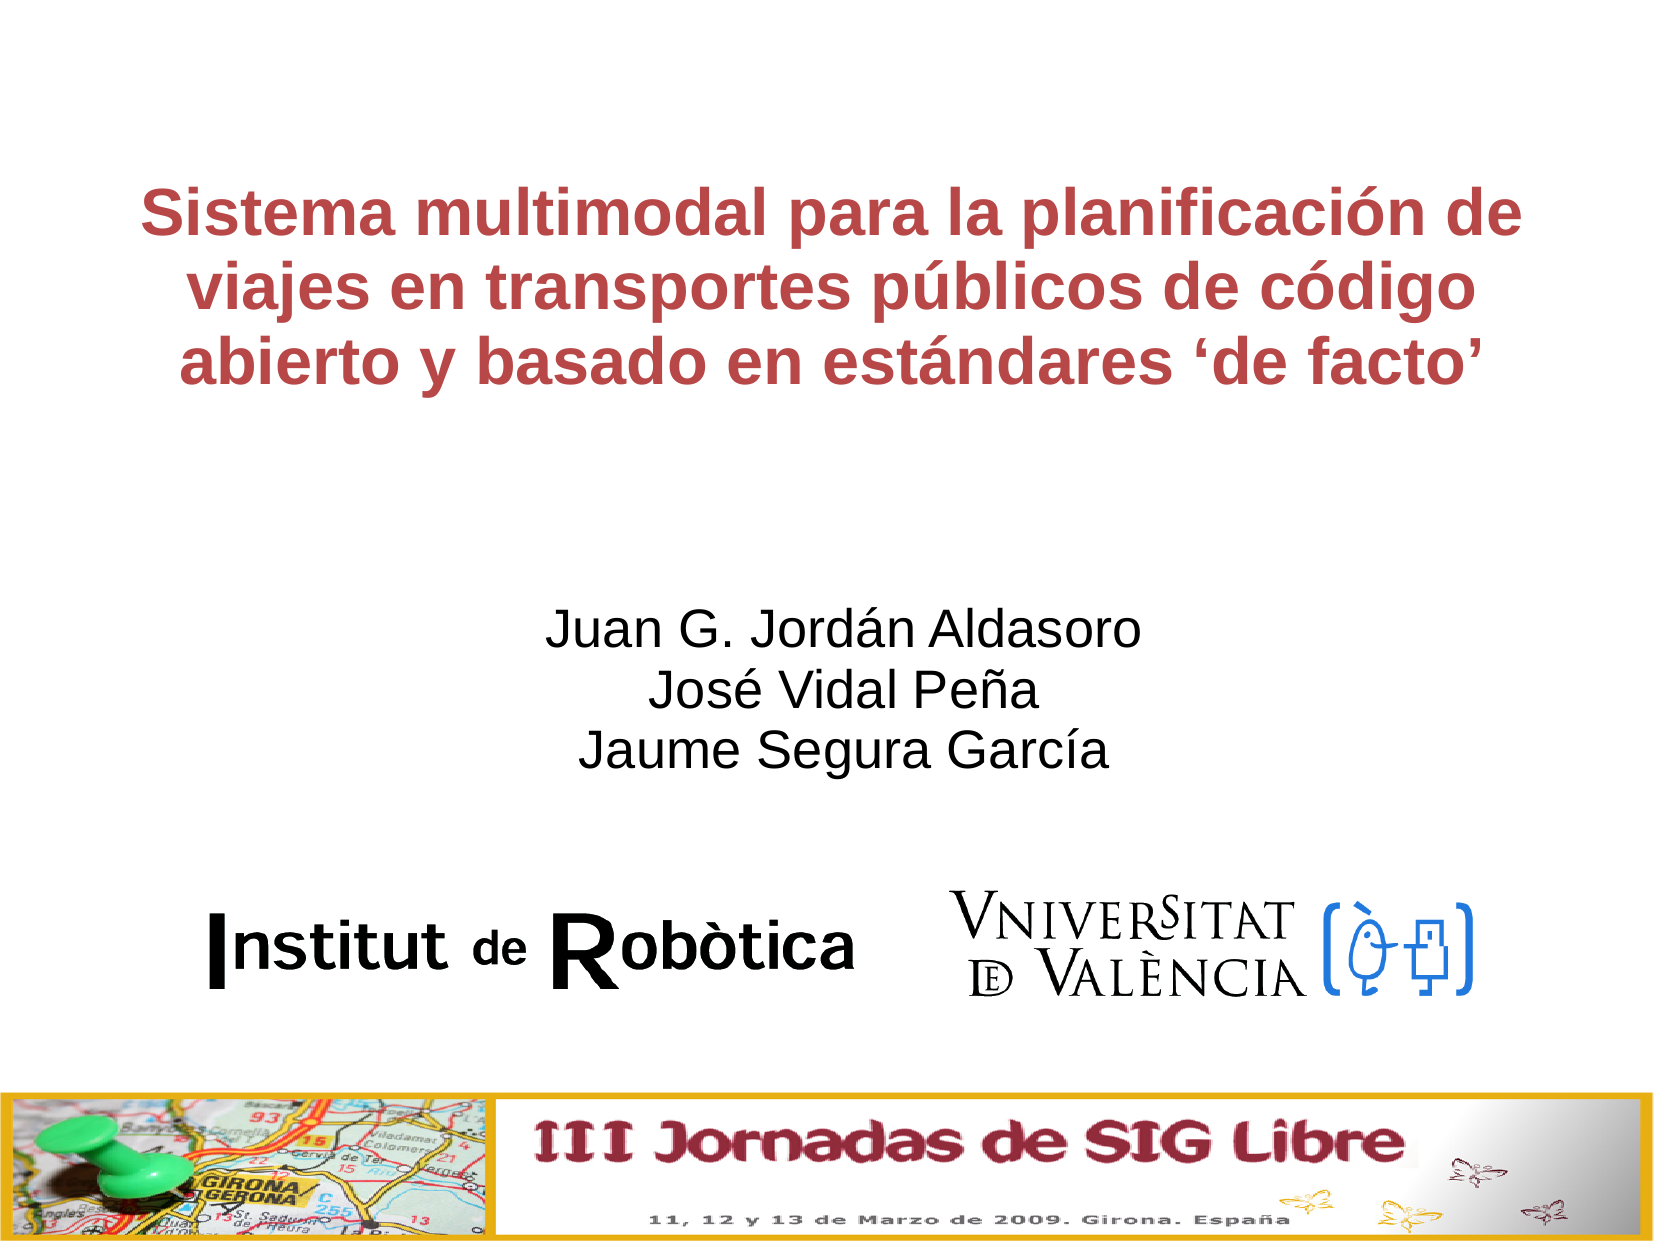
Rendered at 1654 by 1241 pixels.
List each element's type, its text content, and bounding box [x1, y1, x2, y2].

picture [0, 1092, 1654, 1241]
picture [944, 885, 1477, 1001]
picture [195, 896, 857, 996]
subtitle Juan G. Jordán Aldasoro José Vidal Peña Jaume Segura García [82, 242, 1571, 1062]
title Sistema multimodal para la planificación de viajes en transportes públicos de código abierto y basado en estándares ‘de facto’ [88, 135, 1577, 439]
